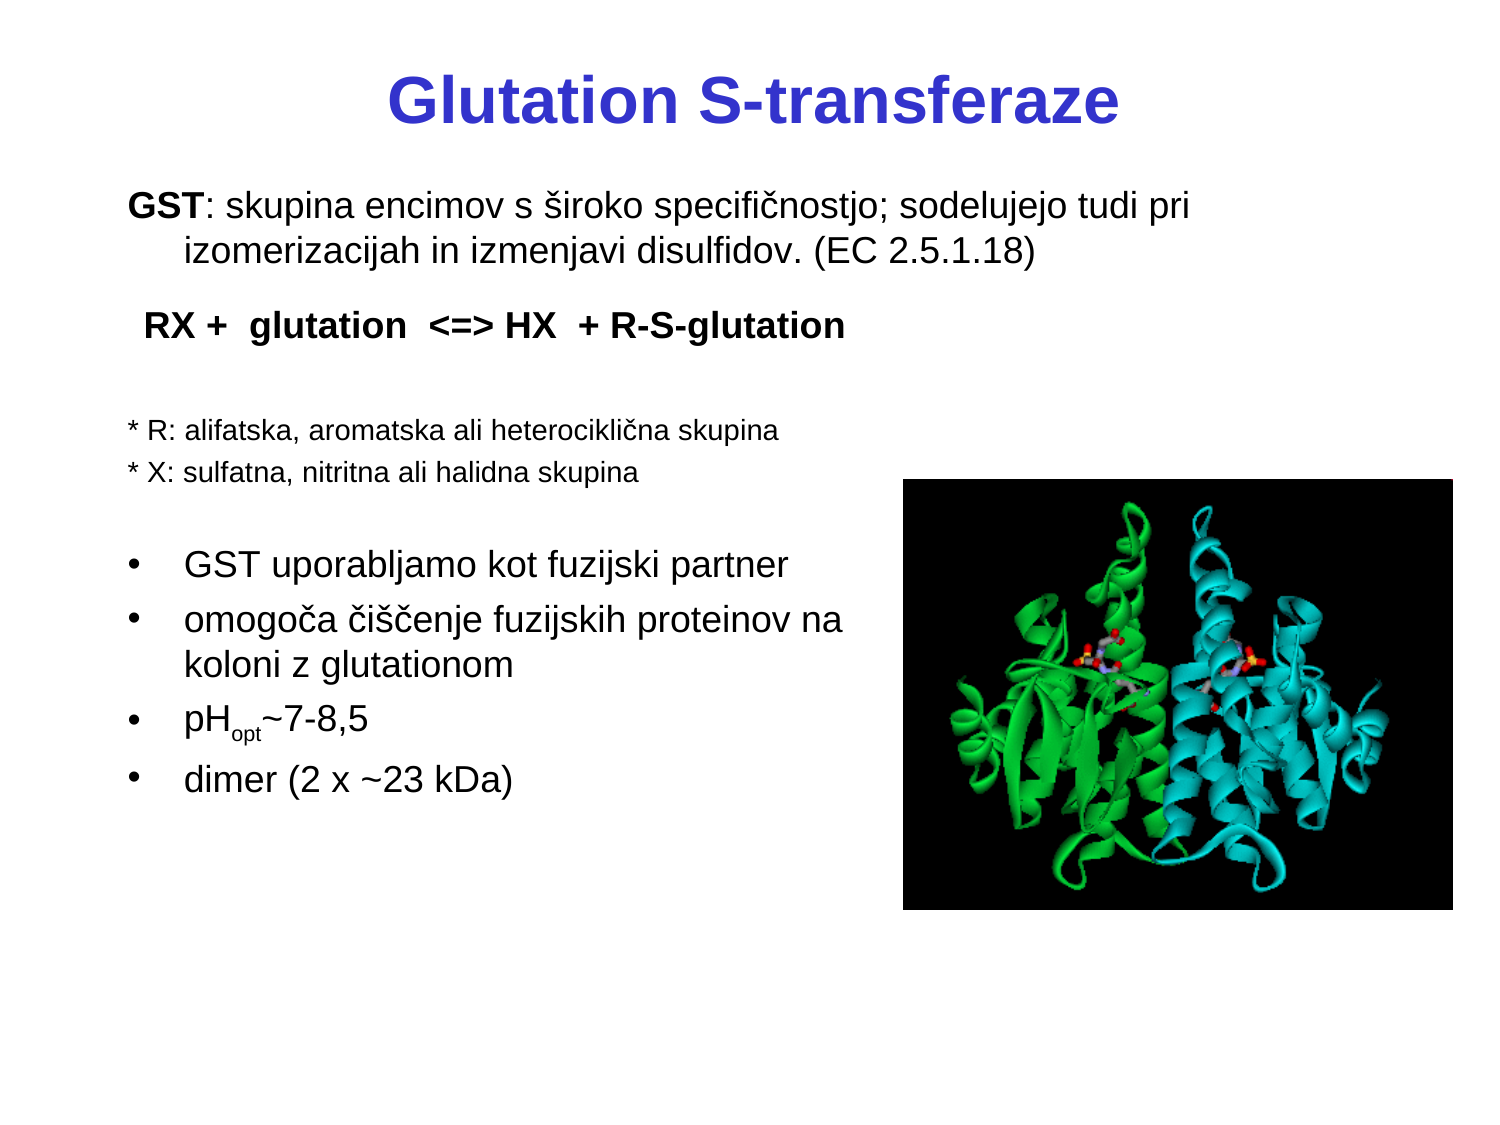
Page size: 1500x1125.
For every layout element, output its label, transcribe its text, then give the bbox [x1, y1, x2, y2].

picture [903, 479, 1453, 910]
list GST: skupina encimov s široko specifičnostjo; sodelujejo tudi pri izomerizacijah in izmenjavi disulfidov. (EC 2.5.1.18) RX + glutation <=> HX + R-S-glutation * R: alifatska, aromatska ali heterociklična skupina * X: sulfatna, nitritna ali halidna skupina GST uporabljamo kot fuzijski partner omogoča čiščenje fuzijskih proteinov na koloni z glutationom pHopt~7-8,5 dimer (2 x ~23 kDa) [112, 173, 1388, 1000]
title Glutation S-transferaze [116, 49, 1392, 145]
